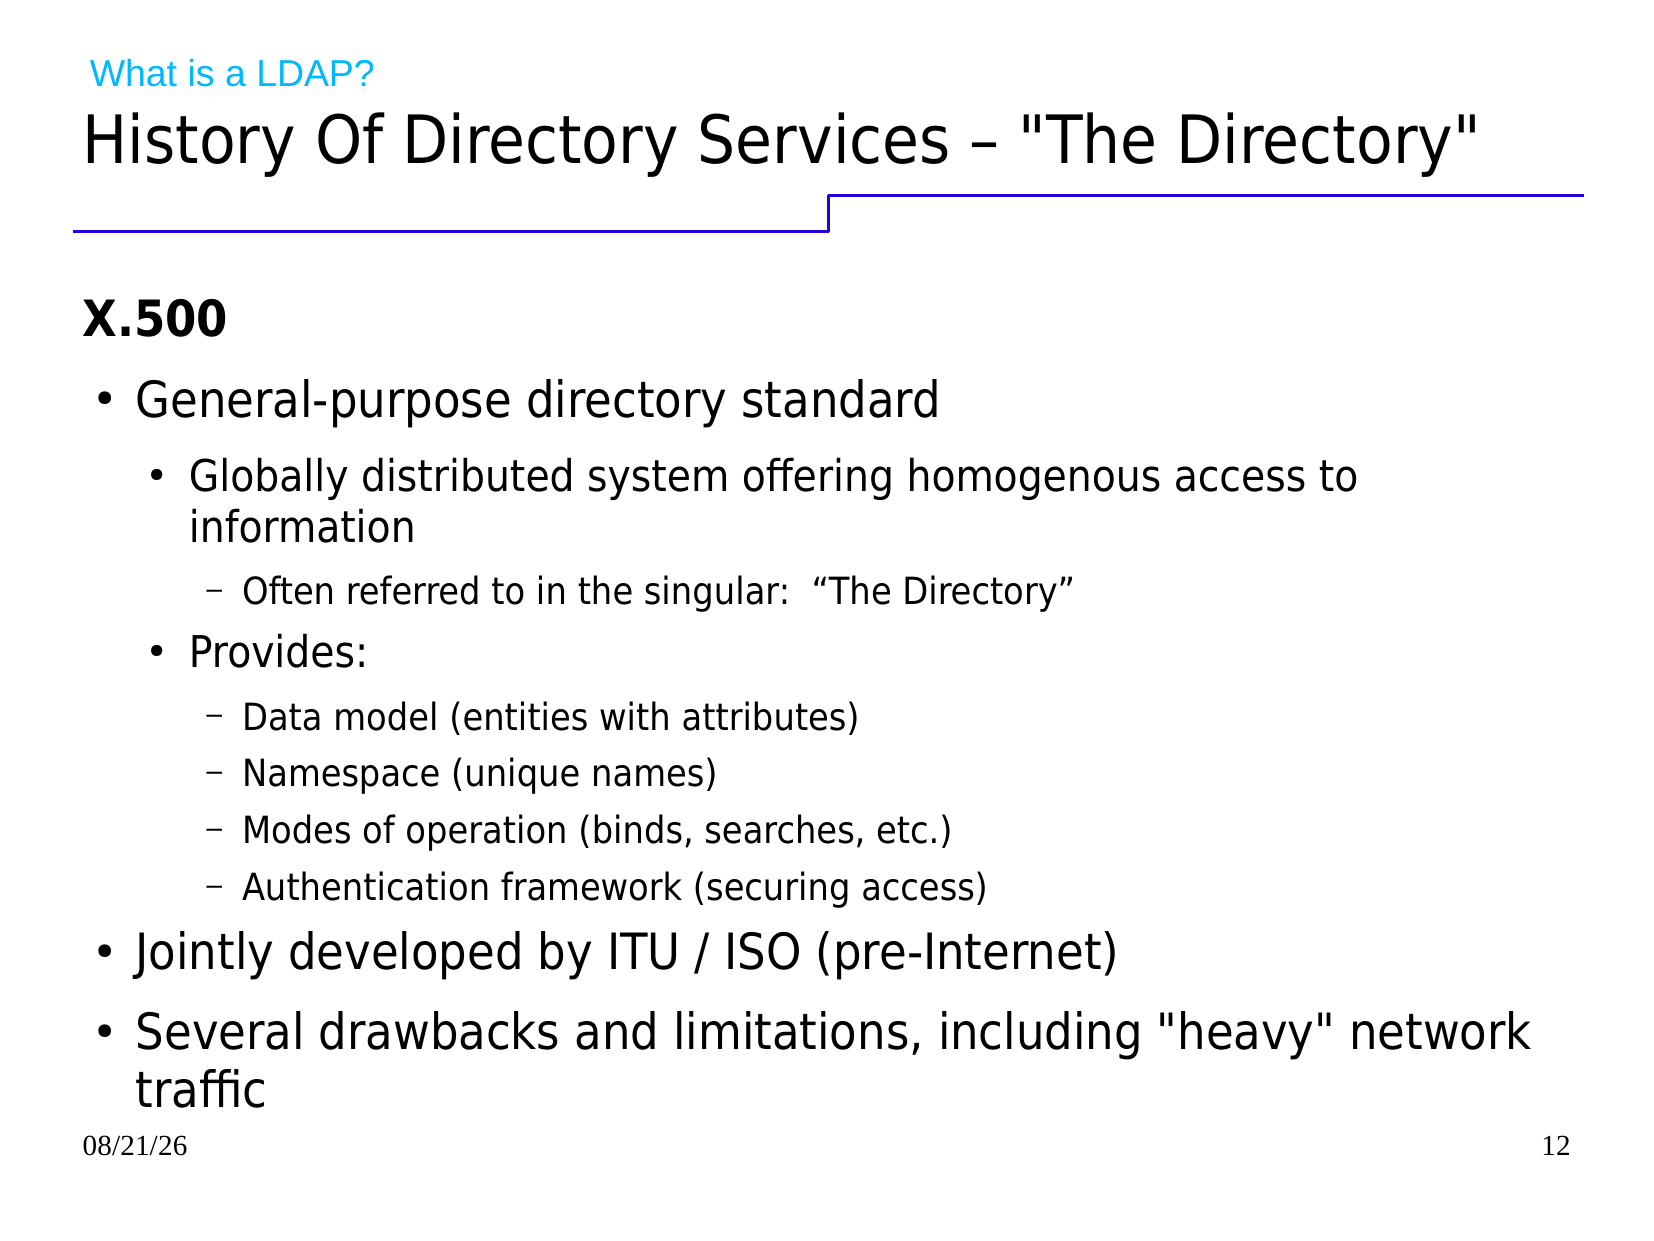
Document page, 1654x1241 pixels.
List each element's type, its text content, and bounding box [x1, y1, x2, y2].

text_box What is a LDAP? [75, 45, 571, 103]
title History Of Directory Services – "The Directory" [82, 49, 1571, 232]
list X.500 General-purpose directory standard Globally distributed system offering homogenous access to information Often referred to in the singular: “The Directory” Provides: Data model (entities with attributes) Namespace (unique names) Modes of operation (binds, searches, etc.) Authentication framework (securing access) Jointly developed by ITU / ISO (pre-Internet) Several drawbacks and limitations, including "heavy" network traffic [82, 290, 1571, 1126]
